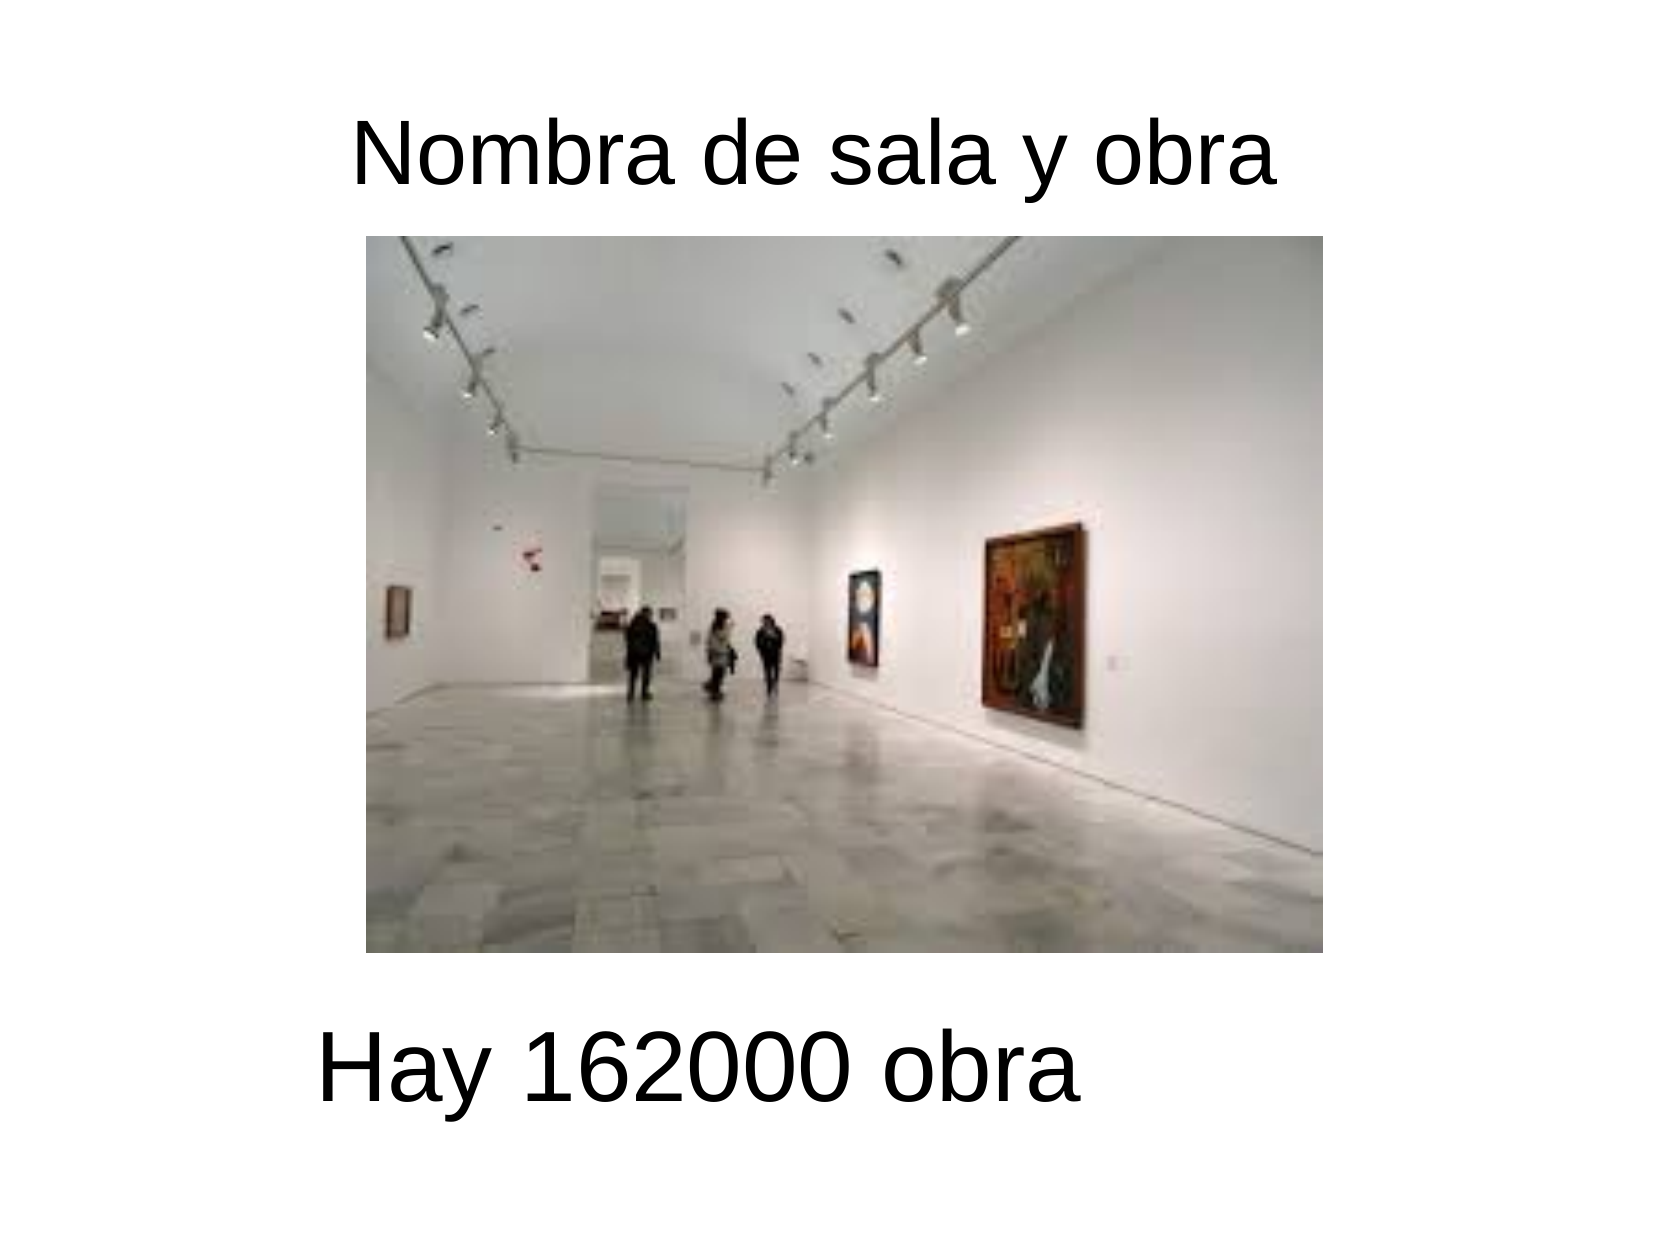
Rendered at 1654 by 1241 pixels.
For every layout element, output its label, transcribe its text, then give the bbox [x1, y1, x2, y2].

title Nombra de sala y obra [82, 49, 1571, 257]
text_box Hay 162000 obra [106, 1003, 1583, 1131]
picture [366, 236, 1323, 953]
